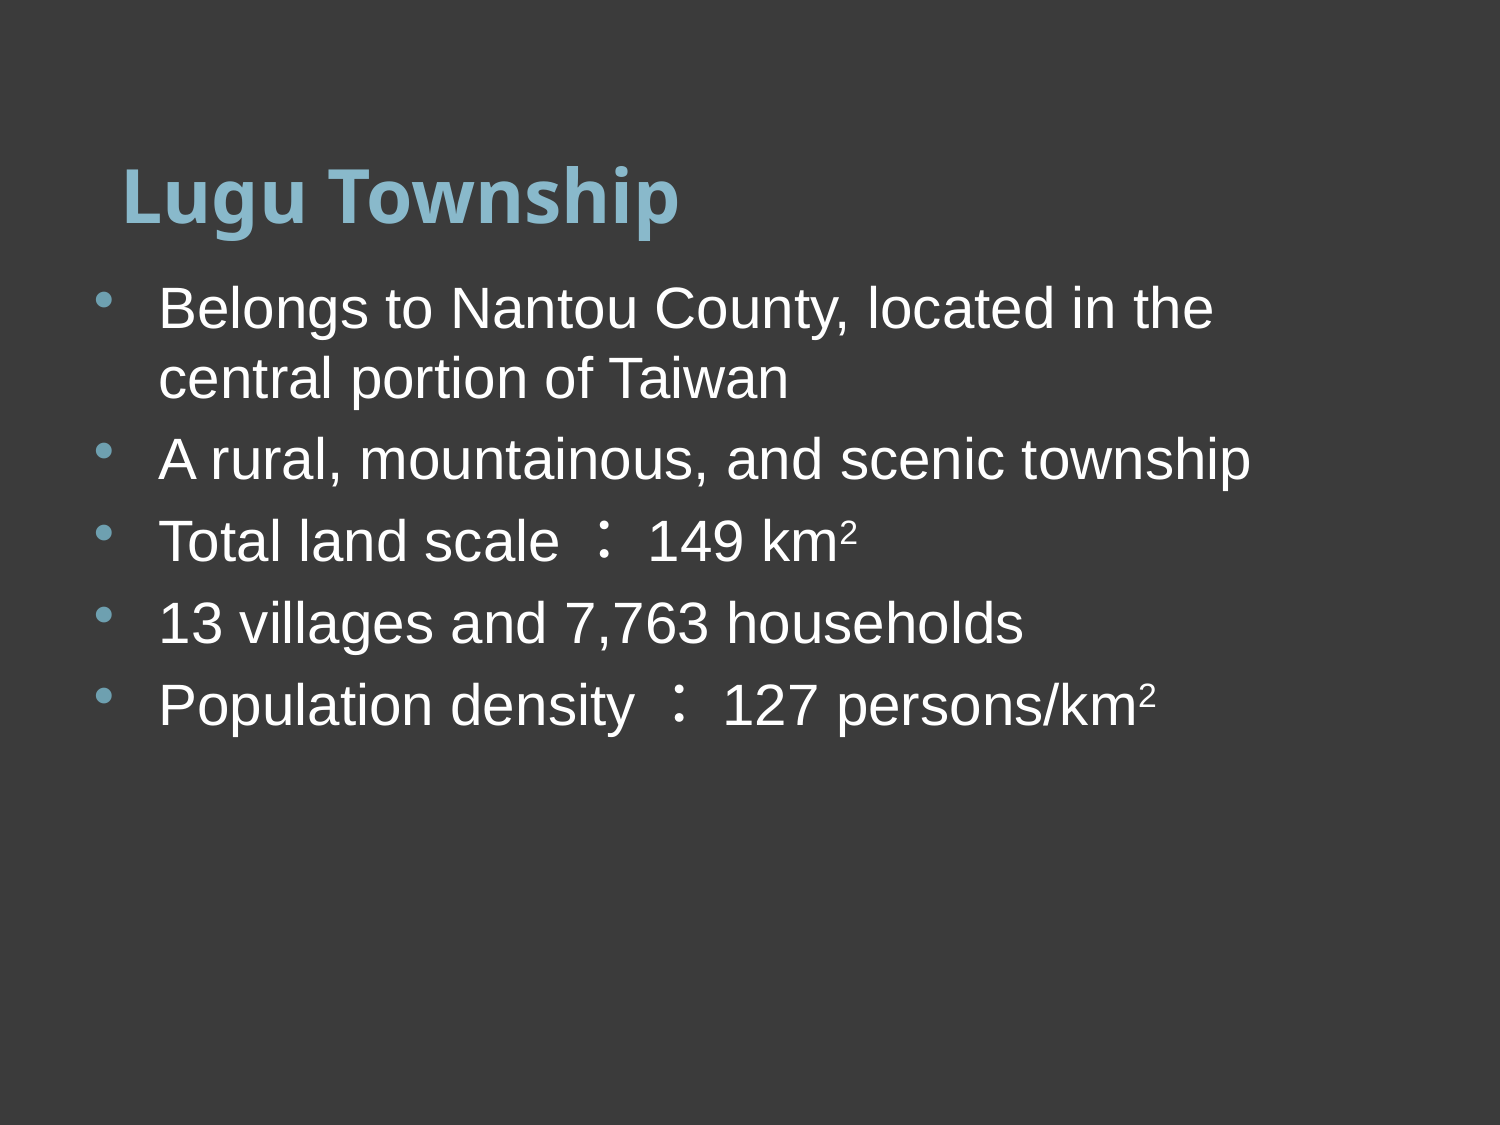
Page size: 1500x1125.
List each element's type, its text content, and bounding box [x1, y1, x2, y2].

list Belongs to Nantou County, located in the central portion of Taiwan A rural, mountainous, and scenic township Total land scale：149 km2 13 villages and 7,763 households Population density：127 persons/km2 [75, 262, 1300, 1005]
title Lugu Township [112, 126, 1388, 262]
